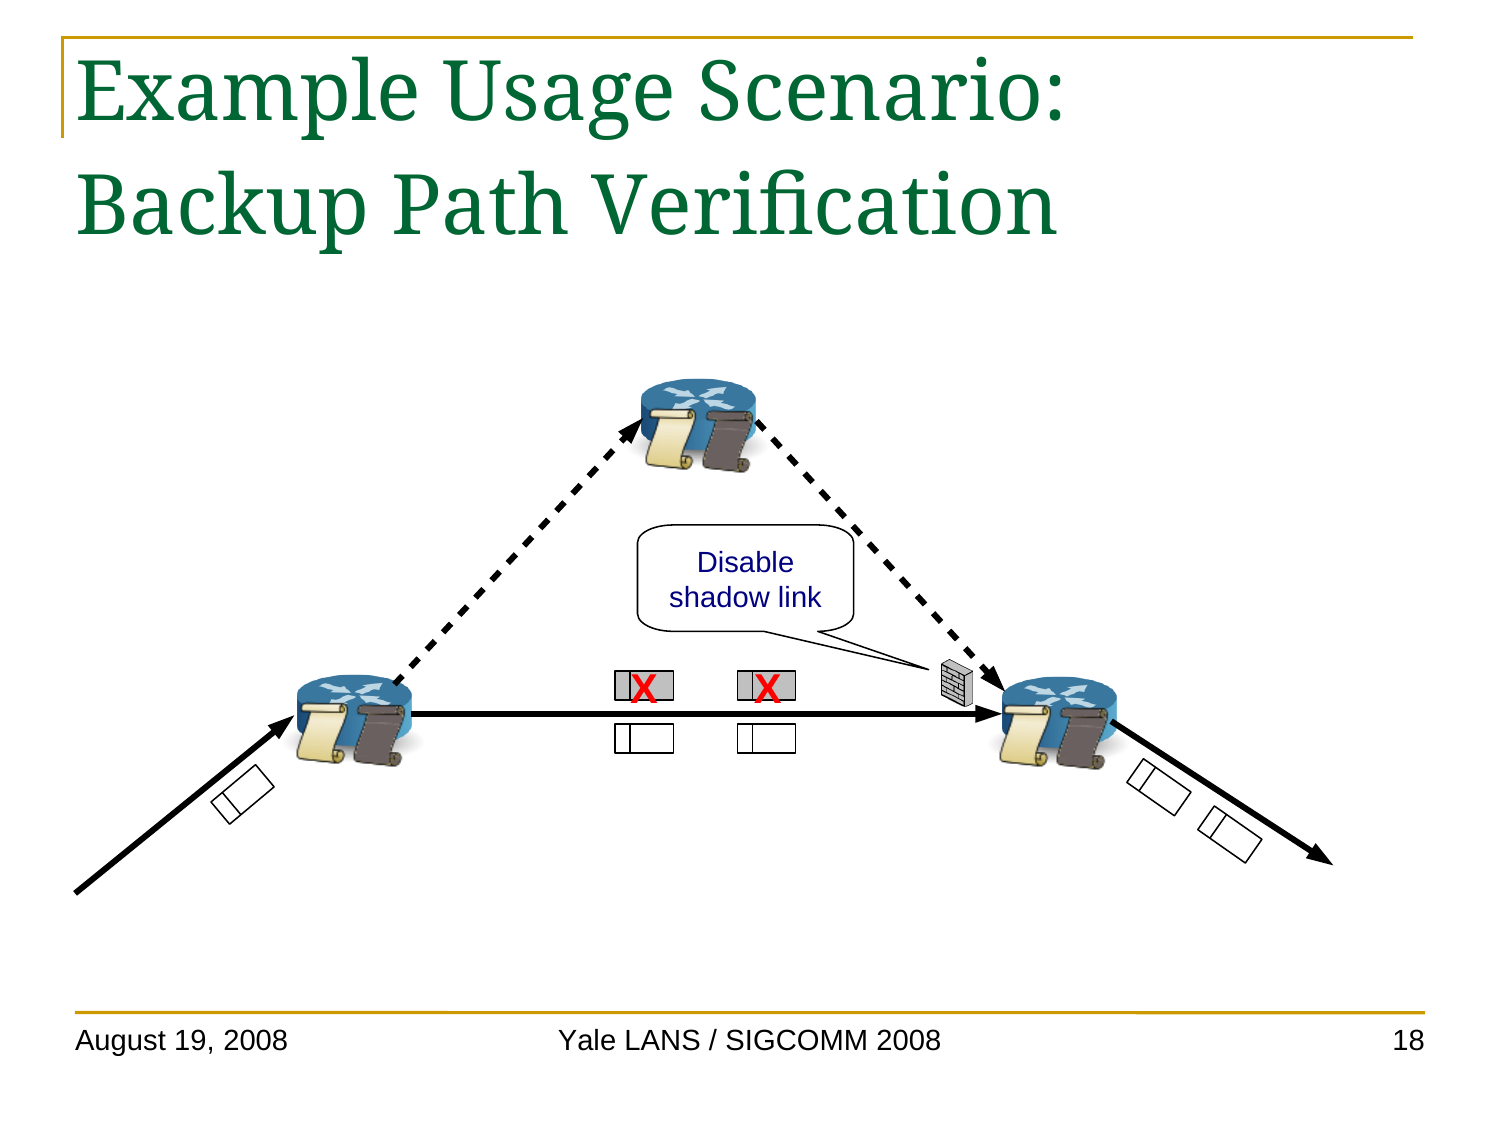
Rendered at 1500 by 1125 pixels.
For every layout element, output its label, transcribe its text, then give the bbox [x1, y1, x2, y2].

text_box [1140, 768, 1192, 816]
text_box X [615, 654, 673, 720]
text_box [223, 764, 275, 814]
picture [269, 659, 447, 773]
text_box [1211, 815, 1262, 864]
text_box X [739, 654, 797, 720]
text_box [737, 724, 796, 754]
picture [613, 363, 791, 477]
picture [974, 661, 1152, 775]
text_box [615, 724, 674, 754]
text_box [1126, 758, 1154, 791]
text_box [1197, 805, 1225, 839]
text_box [211, 793, 240, 825]
text_box Disable shadow link [637, 524, 929, 670]
title Example Usage Scenario: Backup Path Verification [75, 48, 1425, 243]
picture [940, 659, 973, 707]
